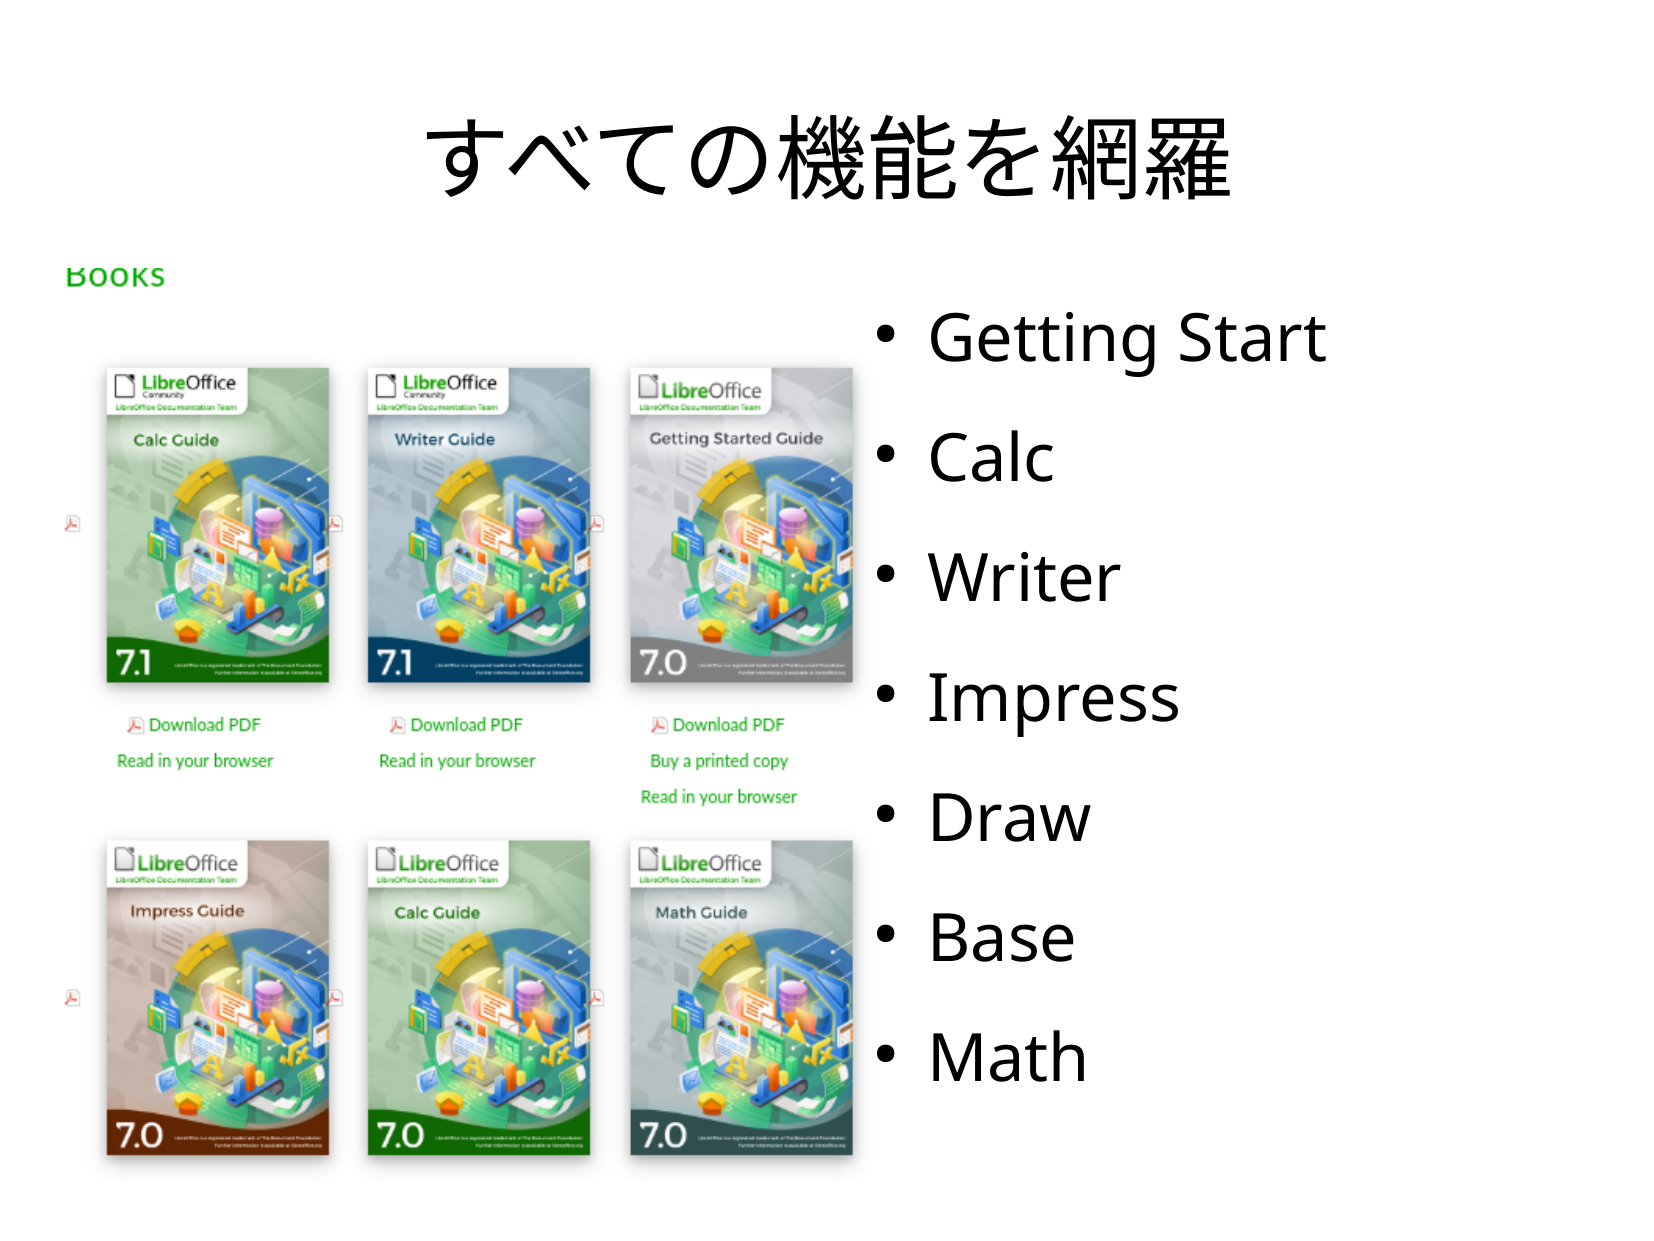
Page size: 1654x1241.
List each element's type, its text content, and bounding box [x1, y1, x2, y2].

title すべての機能を網羅 [82, 49, 1571, 257]
list Getting Start Calc Writer Impress Draw Base Math [856, 290, 1571, 1182]
picture [29, 268, 939, 1182]
